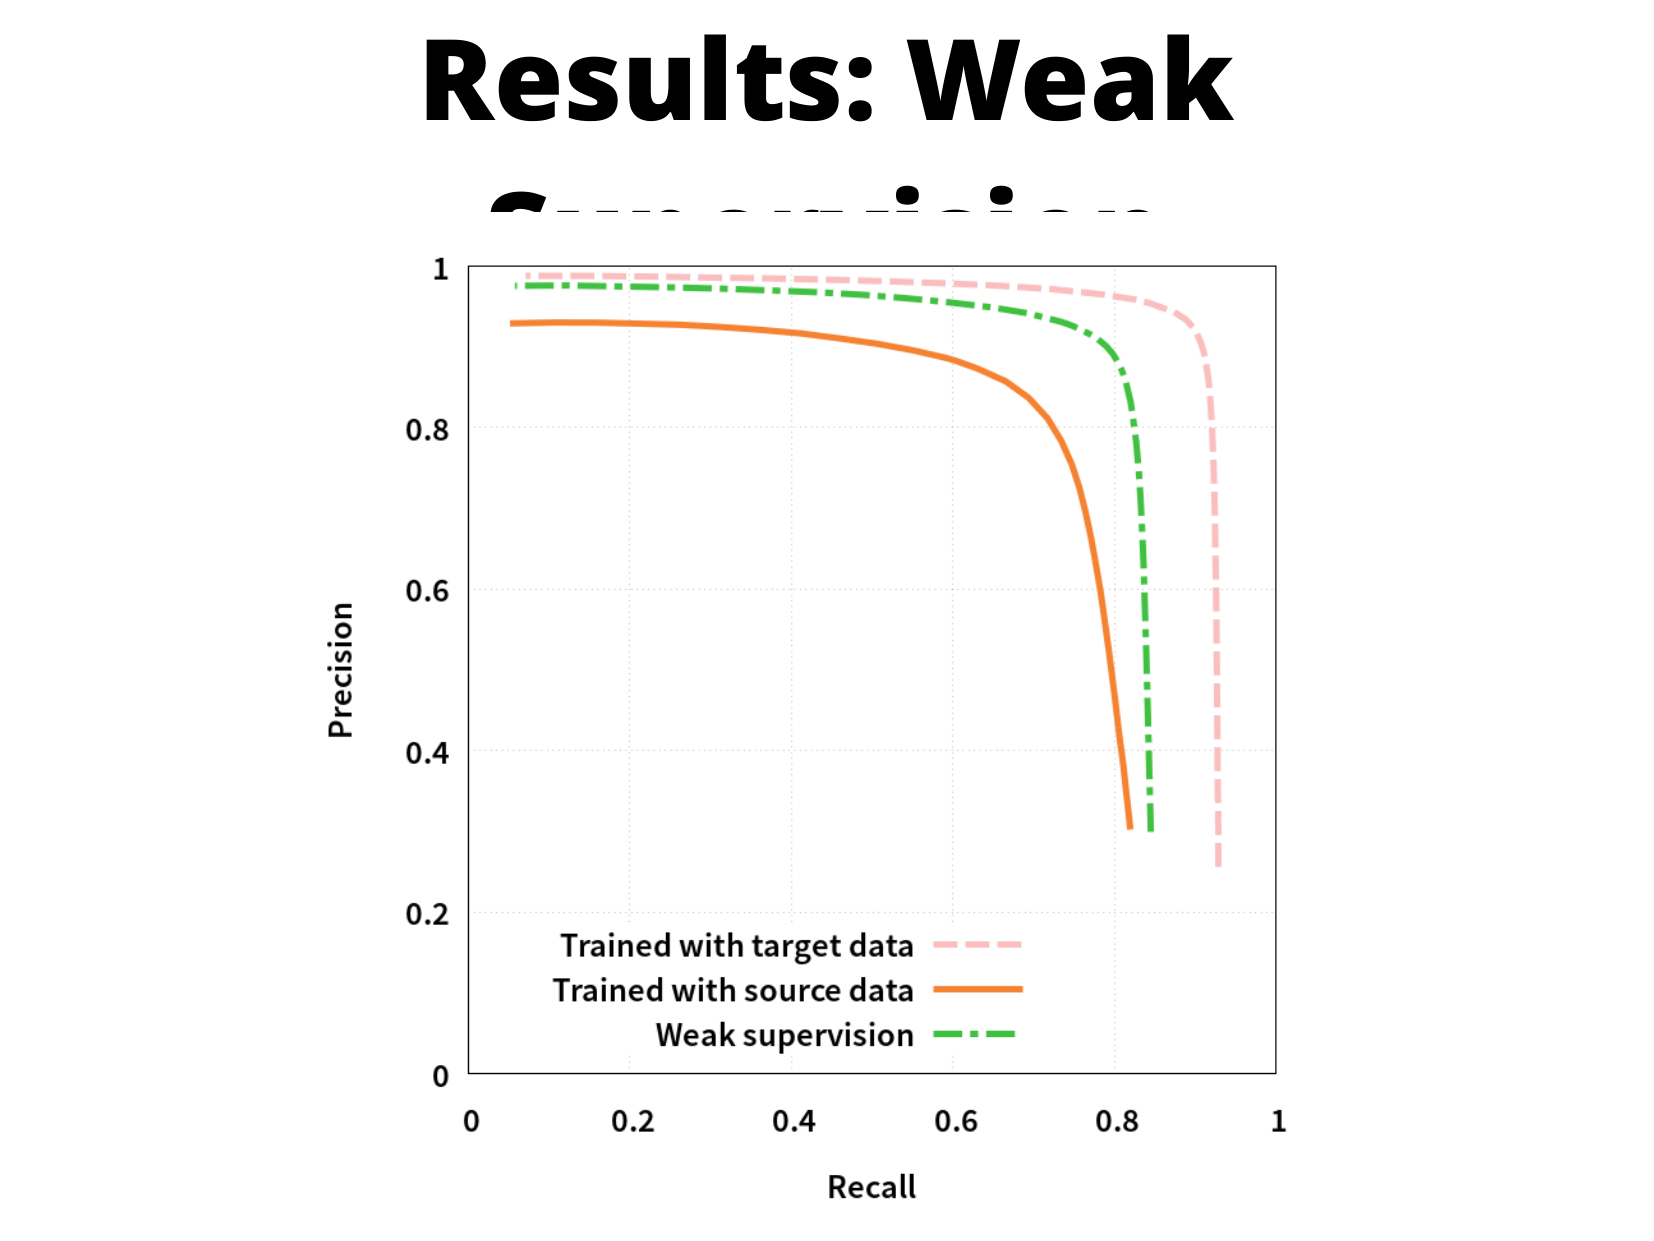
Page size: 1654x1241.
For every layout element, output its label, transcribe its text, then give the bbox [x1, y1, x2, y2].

title Results: Weak Supervision [82, 49, 1571, 257]
picture [307, 212, 1329, 1234]
